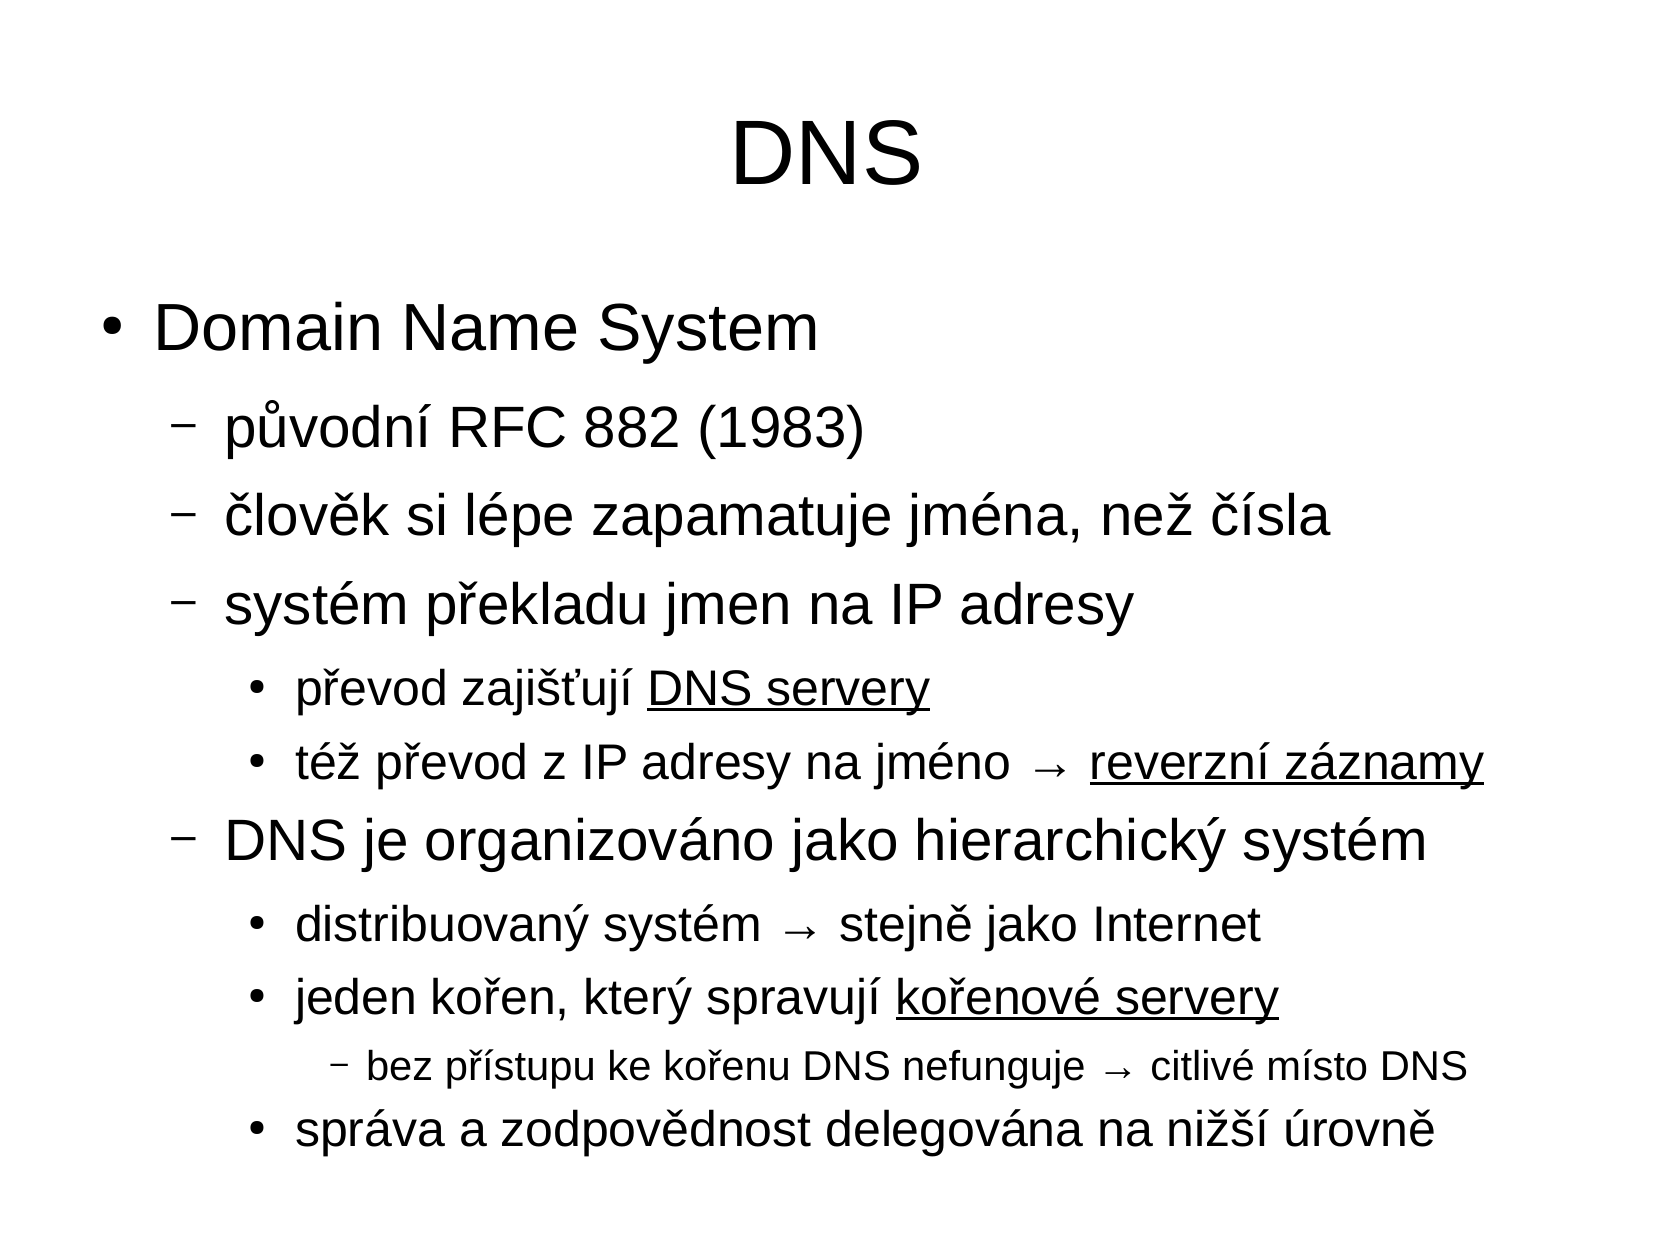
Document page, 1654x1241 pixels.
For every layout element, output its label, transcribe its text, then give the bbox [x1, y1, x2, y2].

title DNS [82, 49, 1571, 257]
list Domain Name System původní RFC 882 (1983) člověk si lépe zapamatuje jména, než čísla systém překladu jmen na IP adresy převod zajišťují DNS servery též převod z IP adresy na jméno → reverzní záznamy DNS je organizováno jako hierarchický systém distribuovaný systém → stejně jako Internet jeden kořen, který spravují kořenové servery bez přístupu ke kořenu DNS nefunguje → citlivé místo DNS správa a zodpovědnost delegována na nižší úrovně [82, 290, 1571, 1158]
